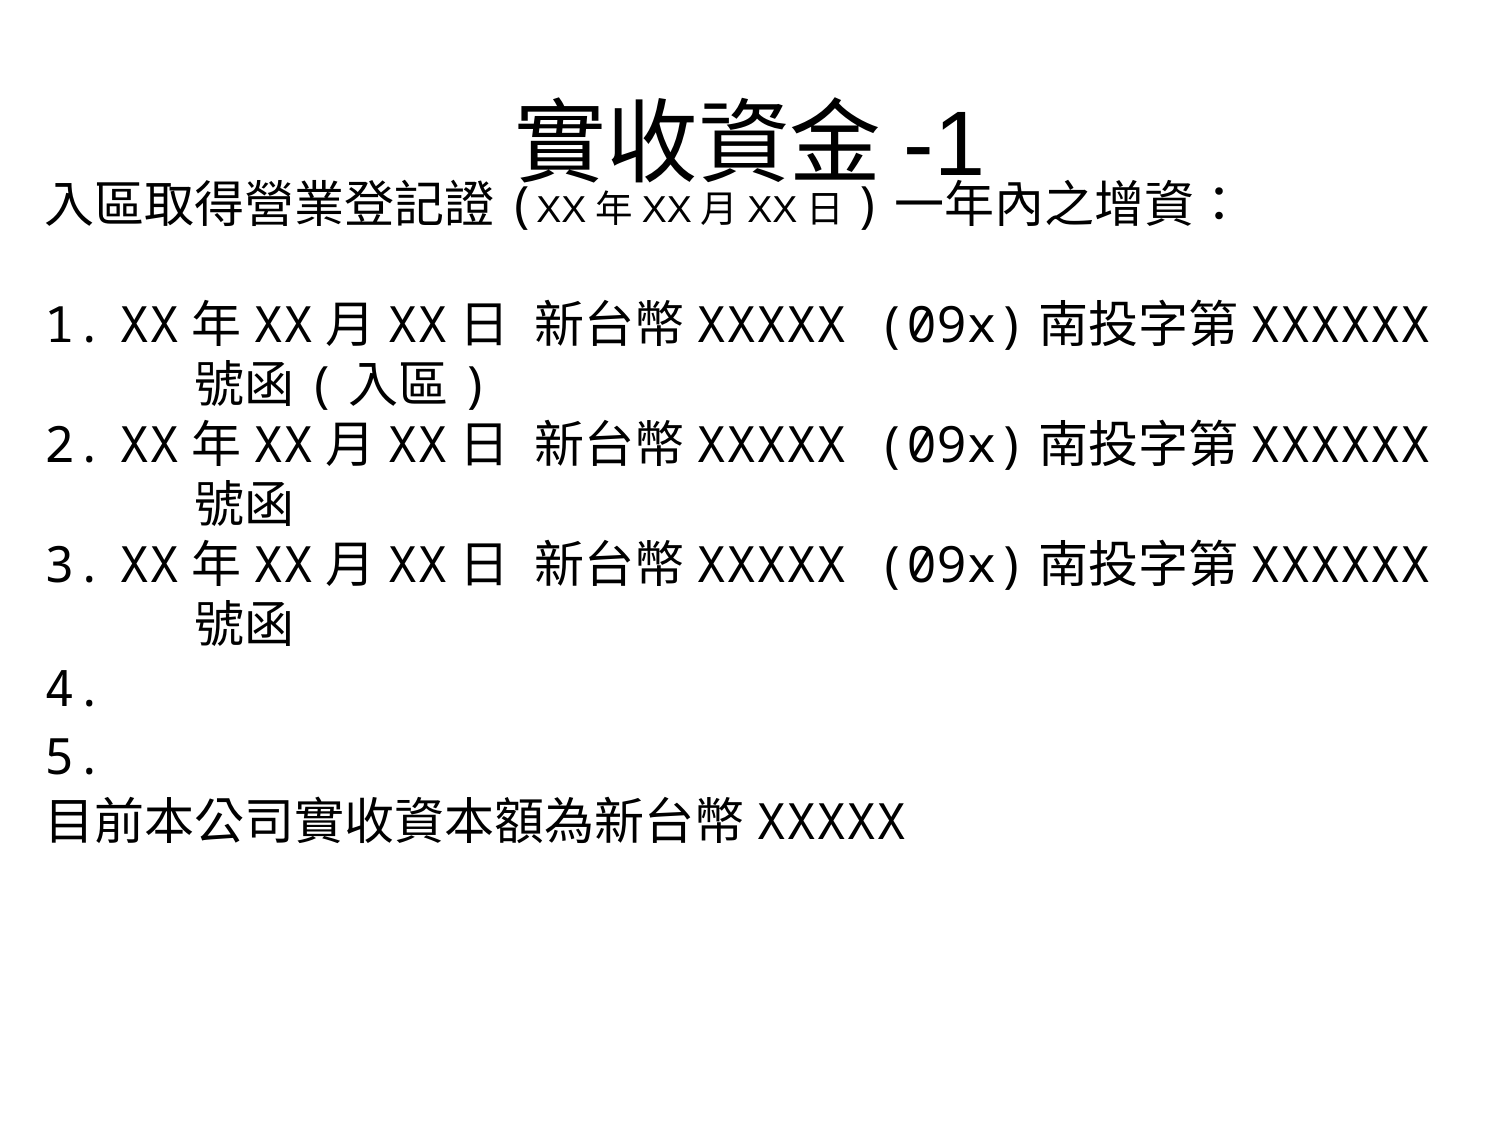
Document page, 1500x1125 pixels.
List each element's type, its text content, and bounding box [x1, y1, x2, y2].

title 實收資金-1 [75, 45, 1426, 165]
text_box 入區取得營業登記證(XX年XX月XX日)一年內之增資： XX年XX月XX日 新台幣XXXXX (09x)南投字第XXXXXX號函(入區) XX年XX月XX日 新台幣XXXXX (09x)南投字第XXXXXX號函 XX年XX月XX日 新台幣XXXXX (09x)南投字第XXXXXX號函 目前本公司實收資本額為新台幣XXXXX [29, 165, 1482, 857]
